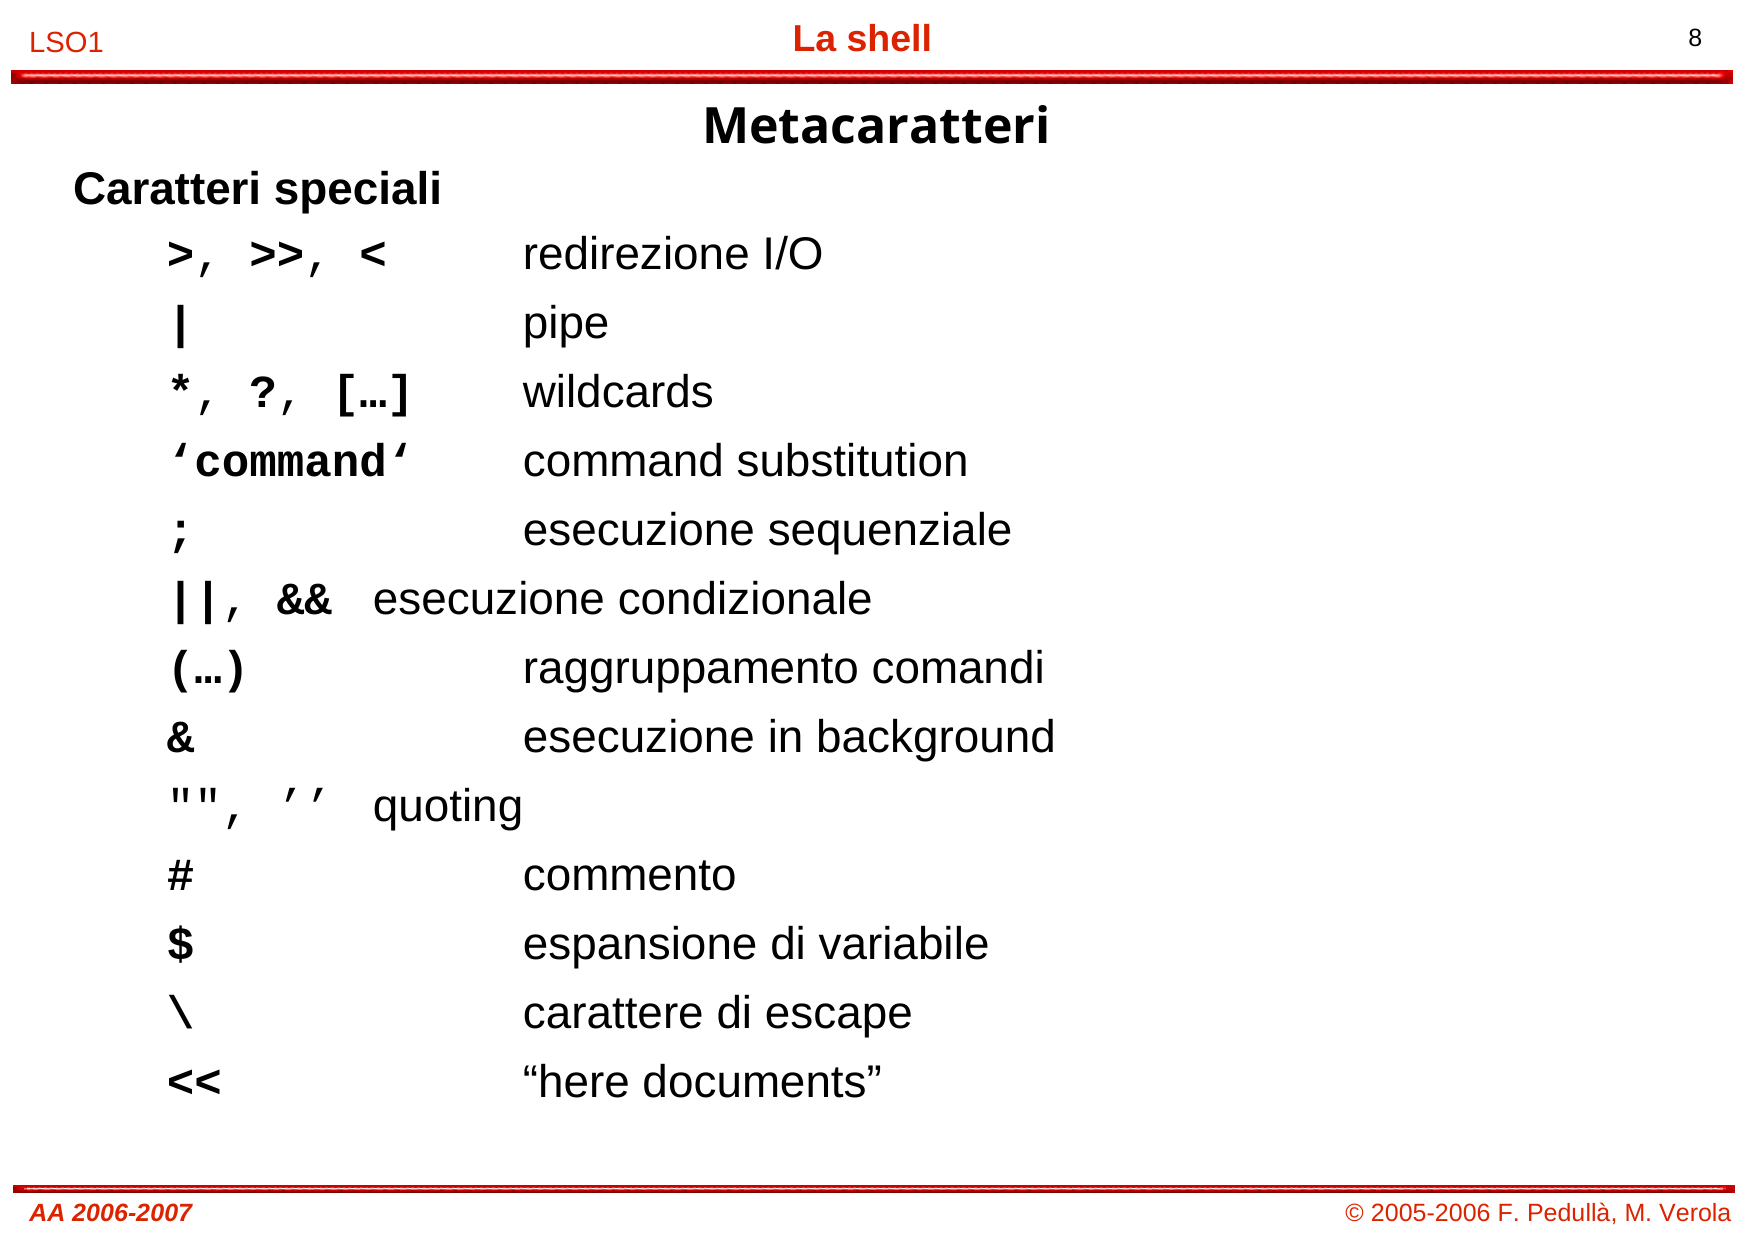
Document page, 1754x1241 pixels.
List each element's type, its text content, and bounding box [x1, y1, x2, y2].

picture [13, 1185, 1735, 1193]
title Metacaratteri [674, 78, 1079, 151]
list Caratteri speciali >, >>, < redirezione I/O | pipe *, ?, […] wildcards ‘command‘ command substitution ; esecuzione sequenziale ||, && esecuzione condizionale (…) raggruppamento comandi & esecuzione in background "", ’’ quoting # commento $ espansione di variabile \ carattere di escape << “here documents” [58, 151, 1696, 1148]
picture [11, 70, 1733, 84]
